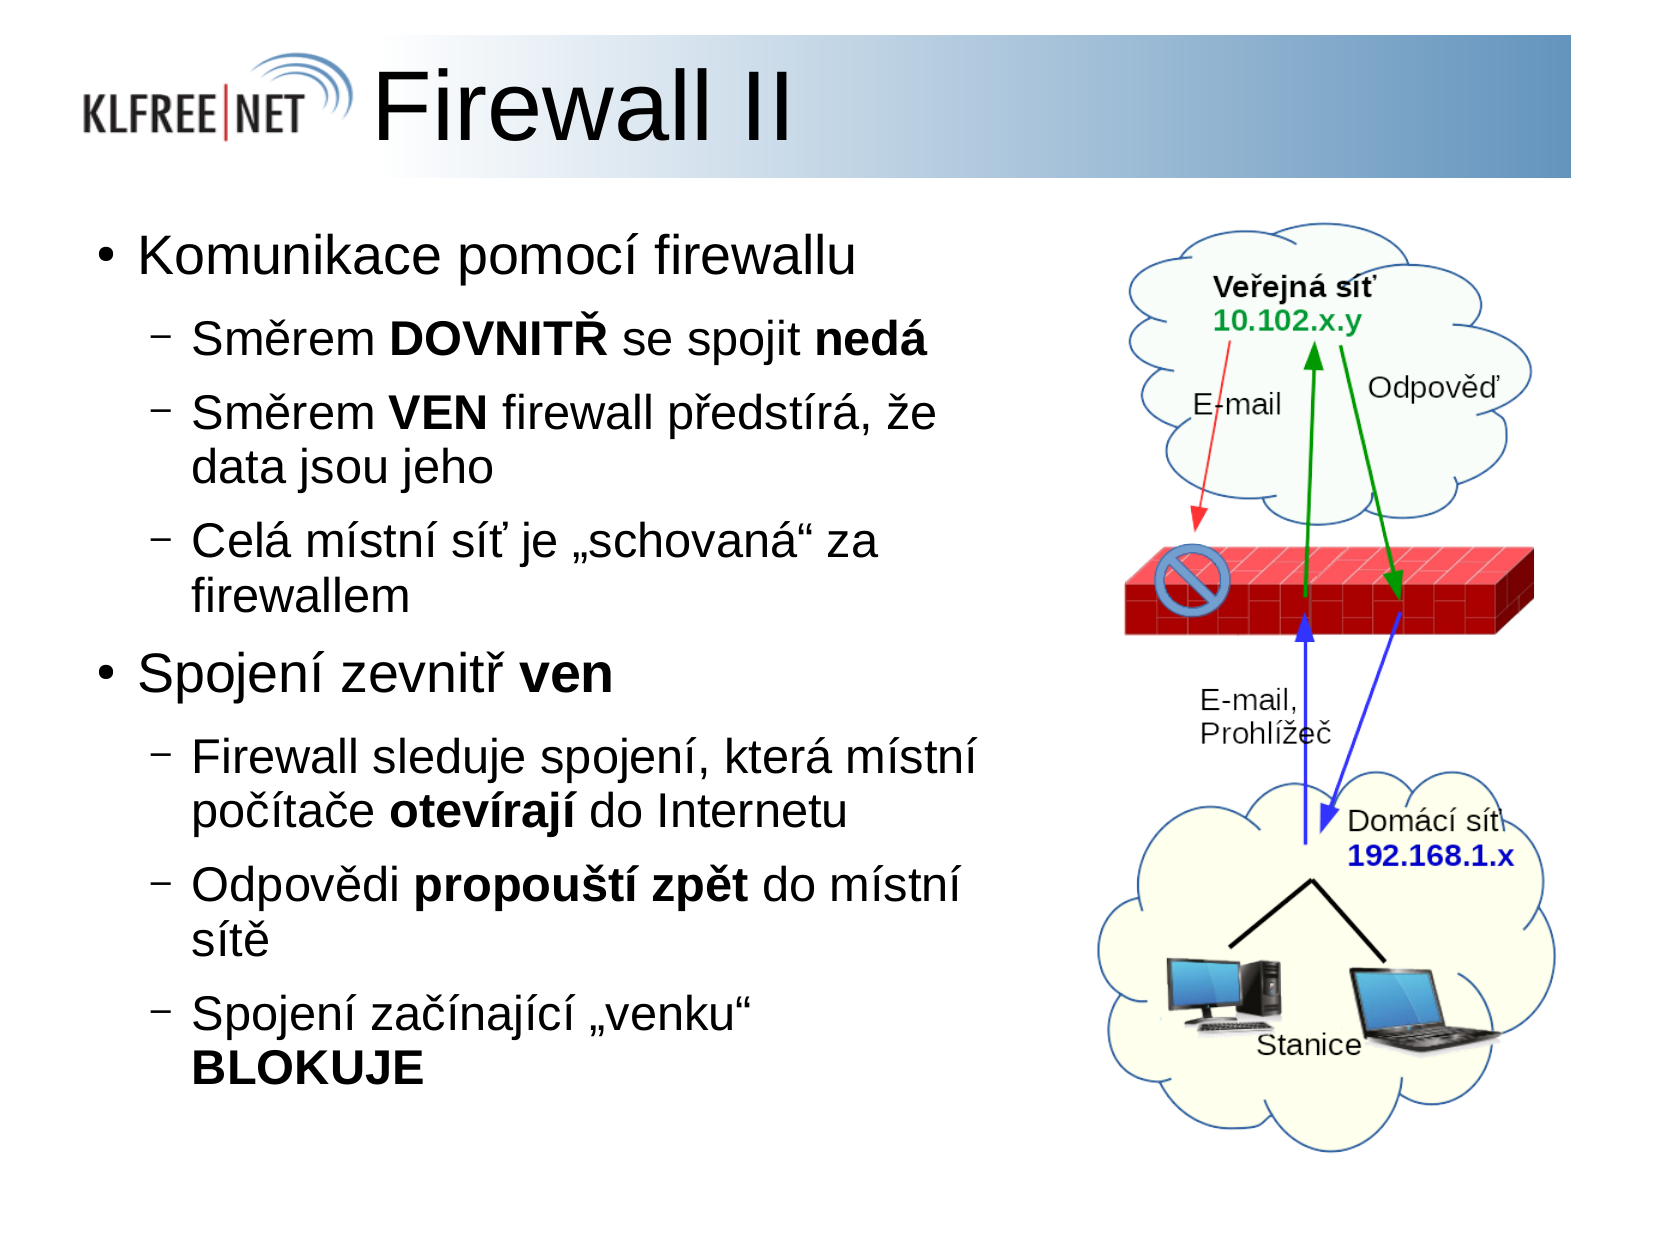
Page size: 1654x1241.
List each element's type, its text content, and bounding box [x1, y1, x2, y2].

list Komunikace pomocí firewallu Směrem DOVNITŘ se spojit nedá Směrem VEN firewall předstírá, že data jsou jeho Celá místní síť je „schovaná“ za firewallem Spojení zevnitř ven Firewall sleduje spojení, která místní počítače otevírají do Internetu Odpovědi propouští zpět do místní sítě Spojení začínající „venku“ BLOKUJE [82, 224, 989, 1120]
picture [1089, 210, 1563, 1157]
picture [59, 11, 372, 201]
title Firewall II [371, 47, 1560, 166]
